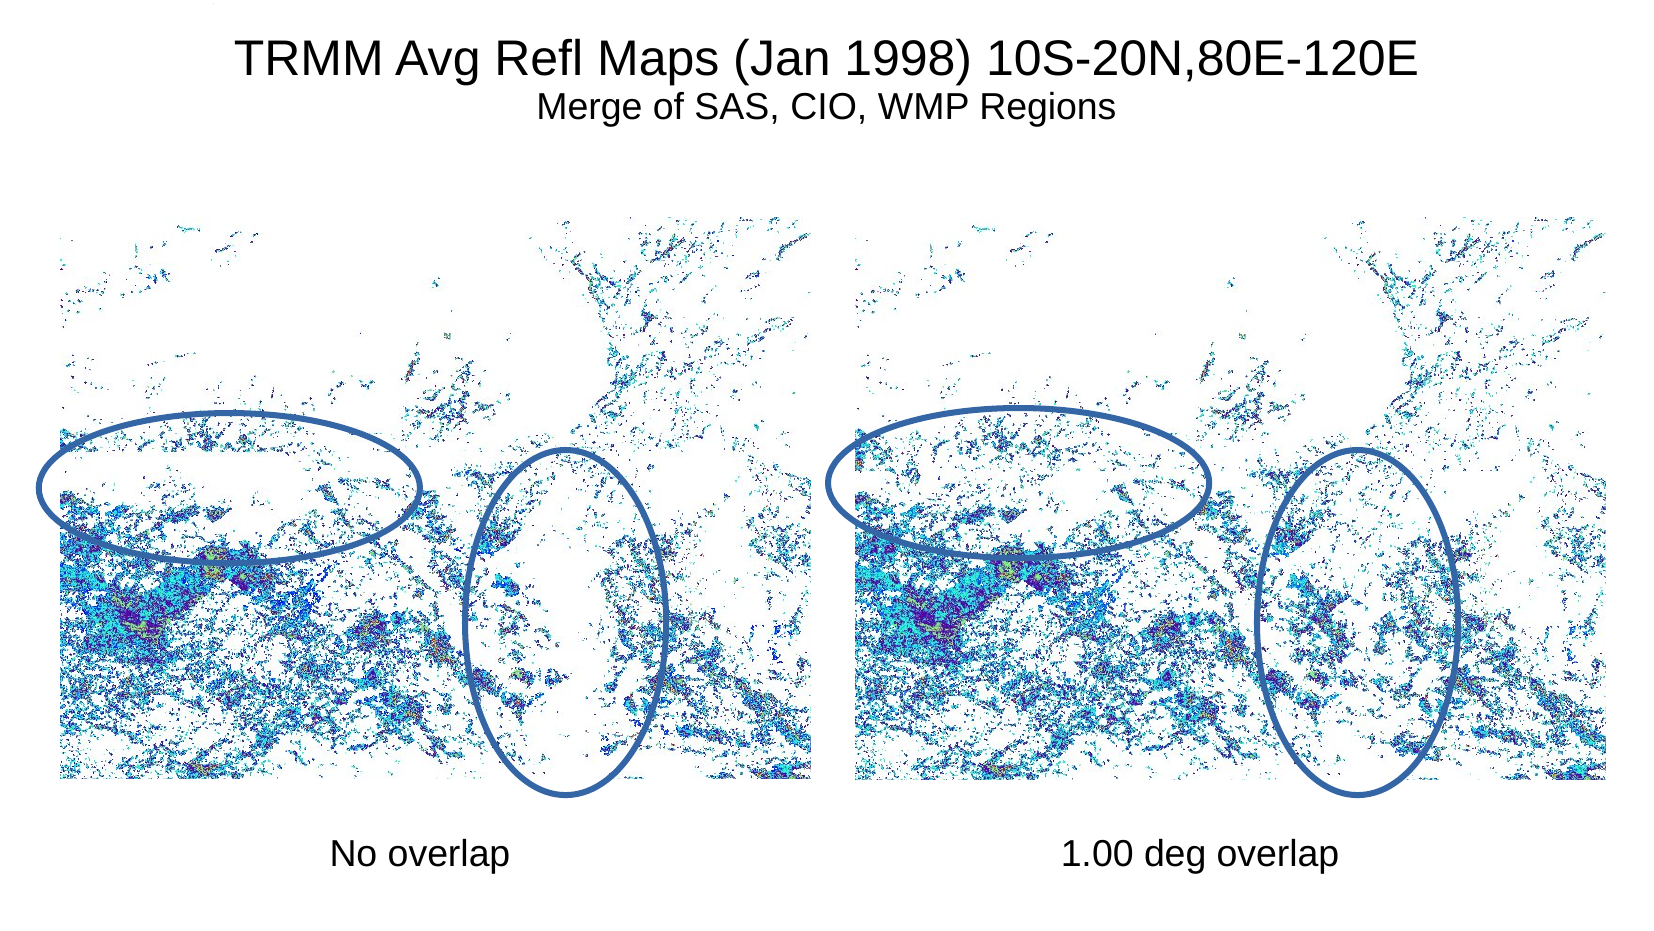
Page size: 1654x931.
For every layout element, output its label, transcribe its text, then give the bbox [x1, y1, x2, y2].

text_box No overlap [240, 825, 601, 886]
picture [1261, 454, 1455, 781]
text_box 1.00 deg overlap [1020, 825, 1381, 886]
picture [855, 412, 1206, 555]
picture [855, 217, 1606, 781]
picture [60, 417, 416, 560]
title TRMM Avg Refl Maps (Jan 1998) 10S-20N,80E-120E Merge of SAS, CIO, WMP Regions [82, 29, 1571, 128]
picture [469, 454, 663, 779]
picture [60, 217, 811, 779]
